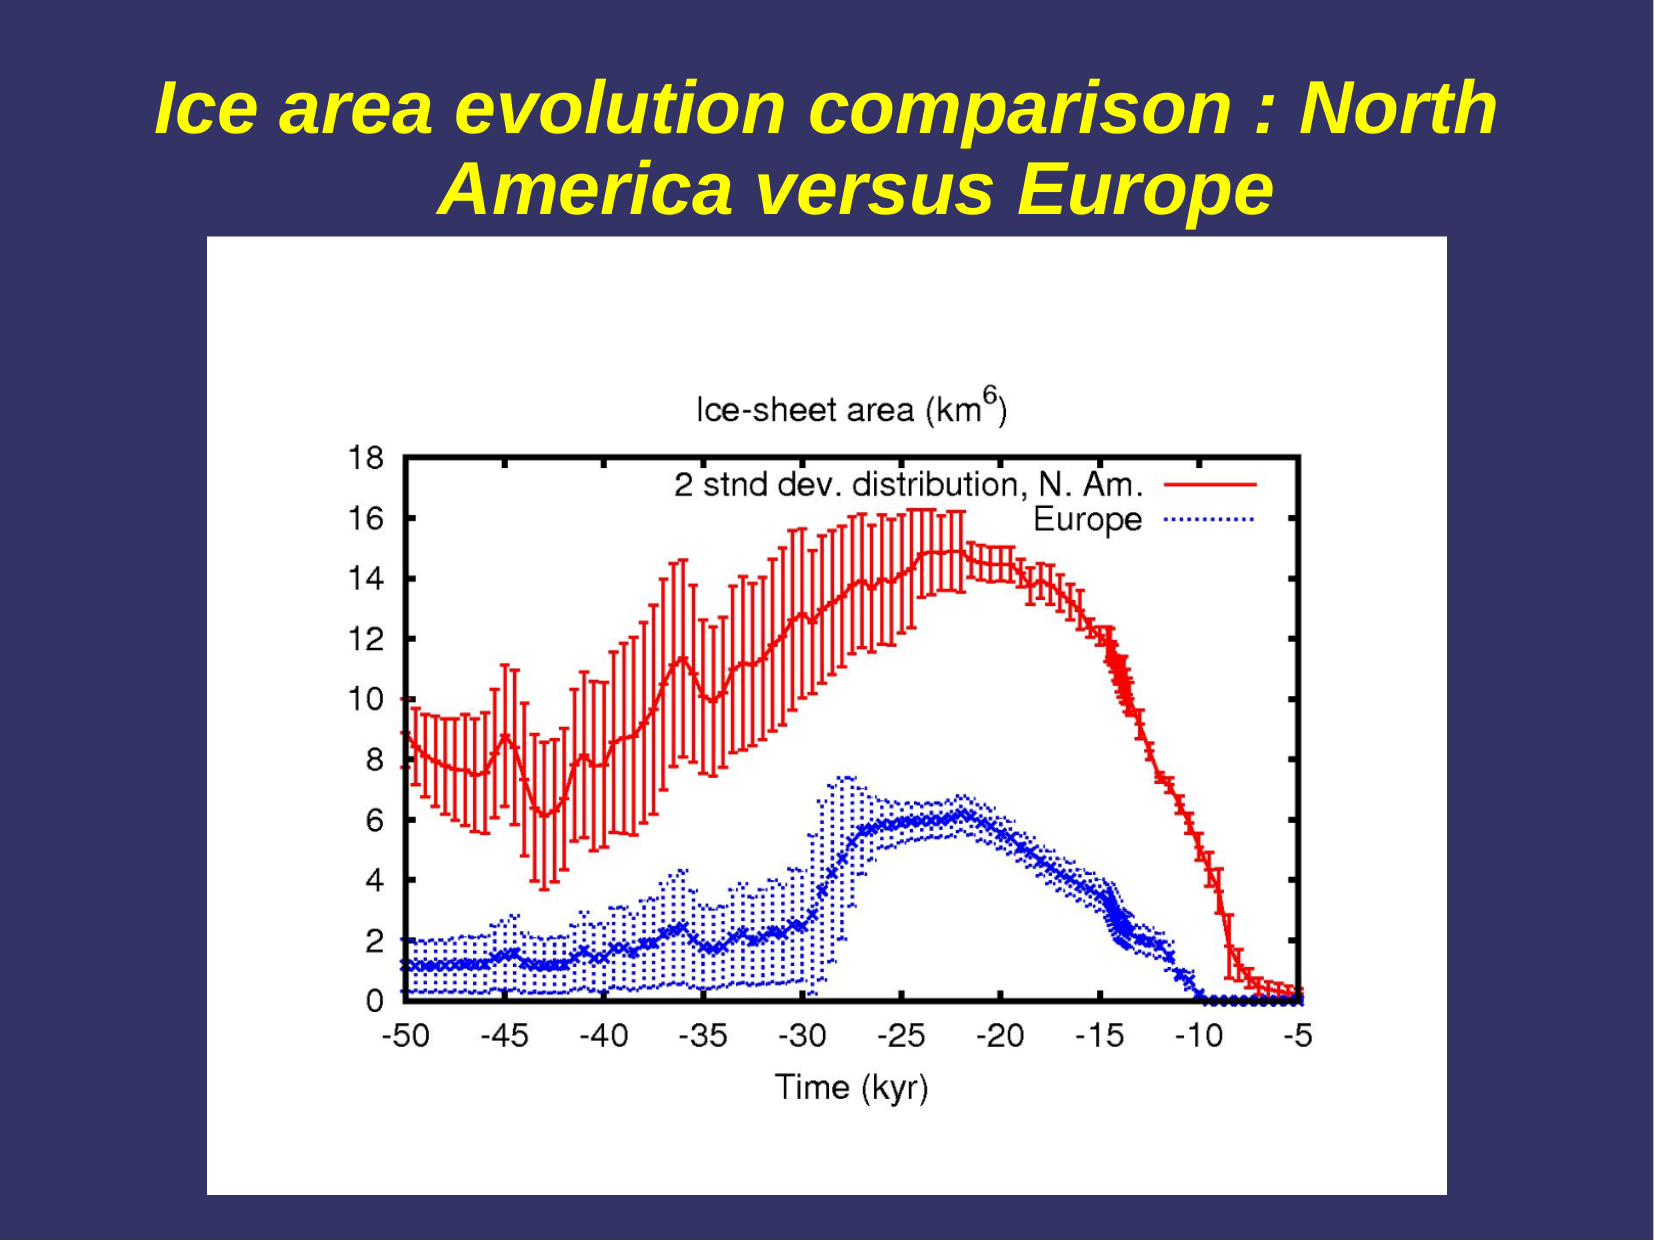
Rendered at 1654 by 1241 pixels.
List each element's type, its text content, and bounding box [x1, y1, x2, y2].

picture [206, 236, 1447, 1195]
title Ice area evolution comparison : North America versus Europe [121, 49, 1534, 250]
